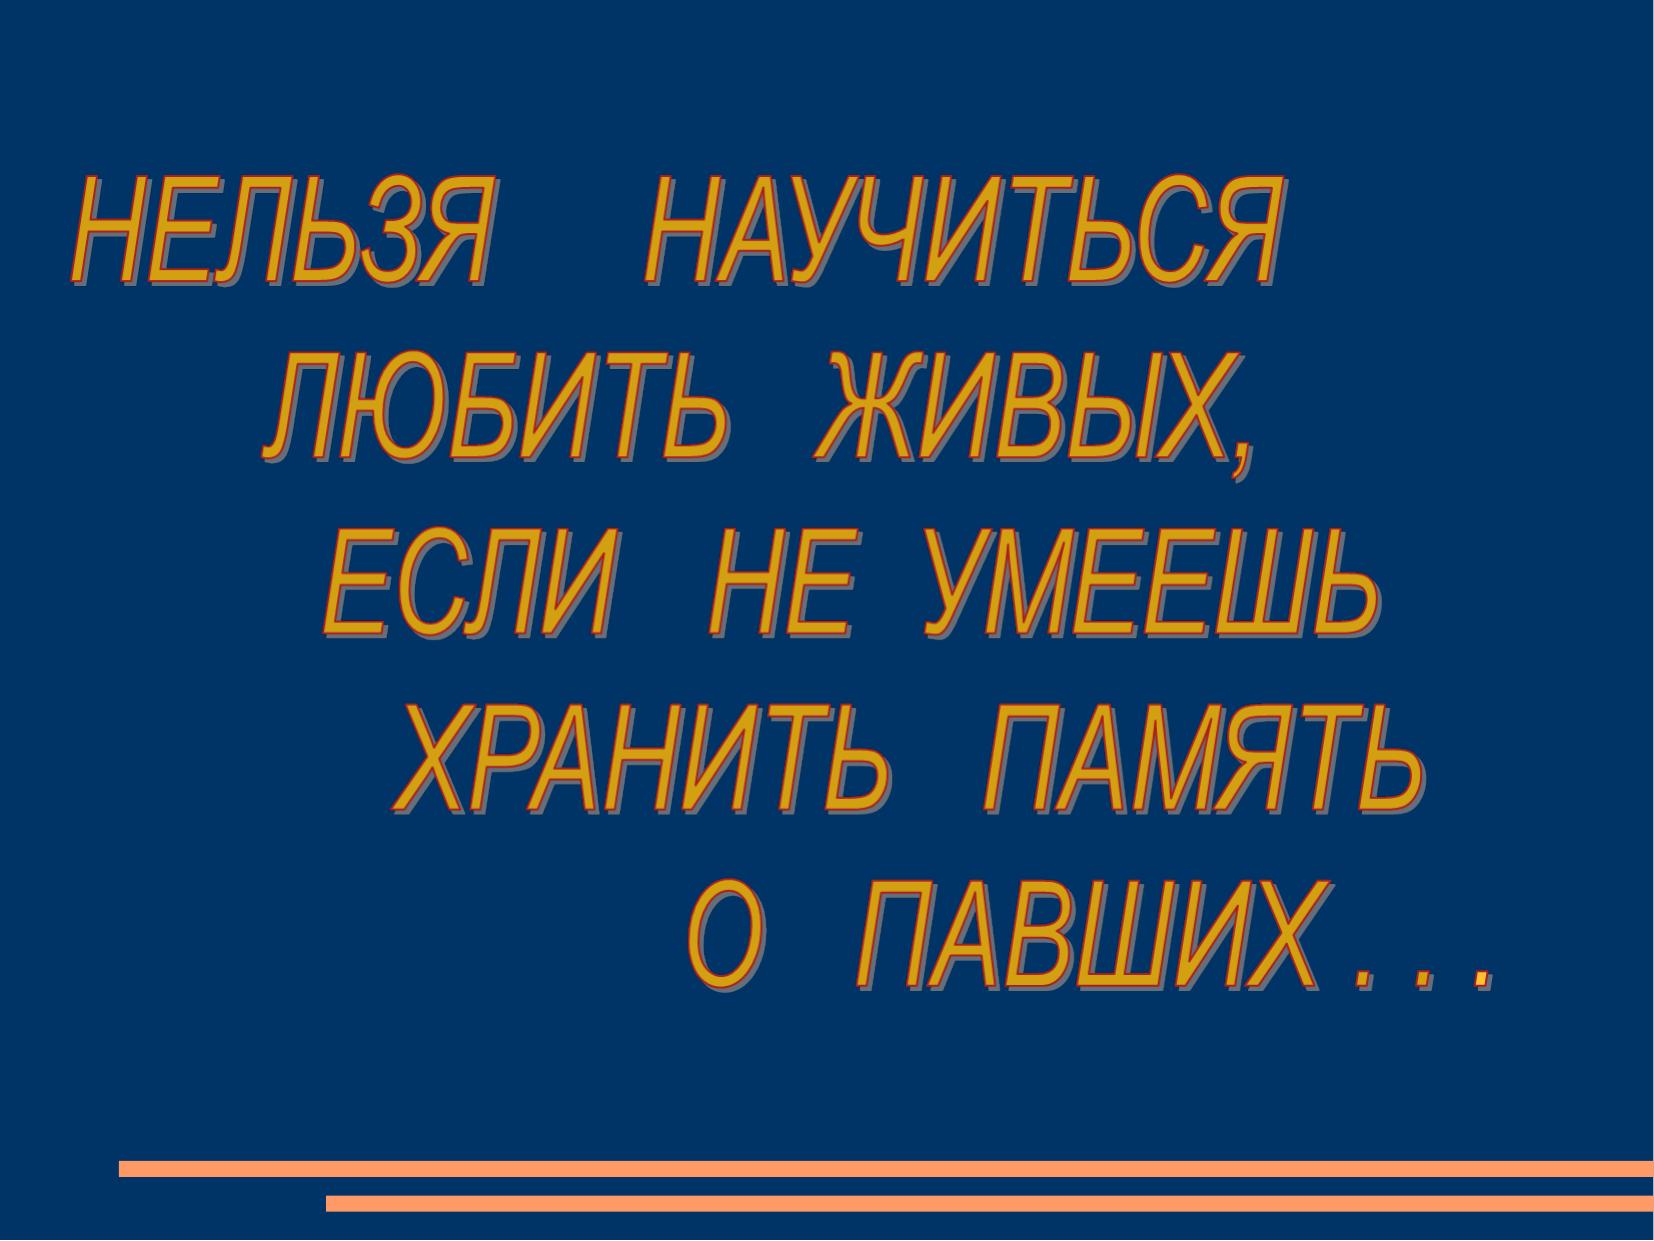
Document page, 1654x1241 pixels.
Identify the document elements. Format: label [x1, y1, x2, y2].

picture [24, 173, 1493, 993]
